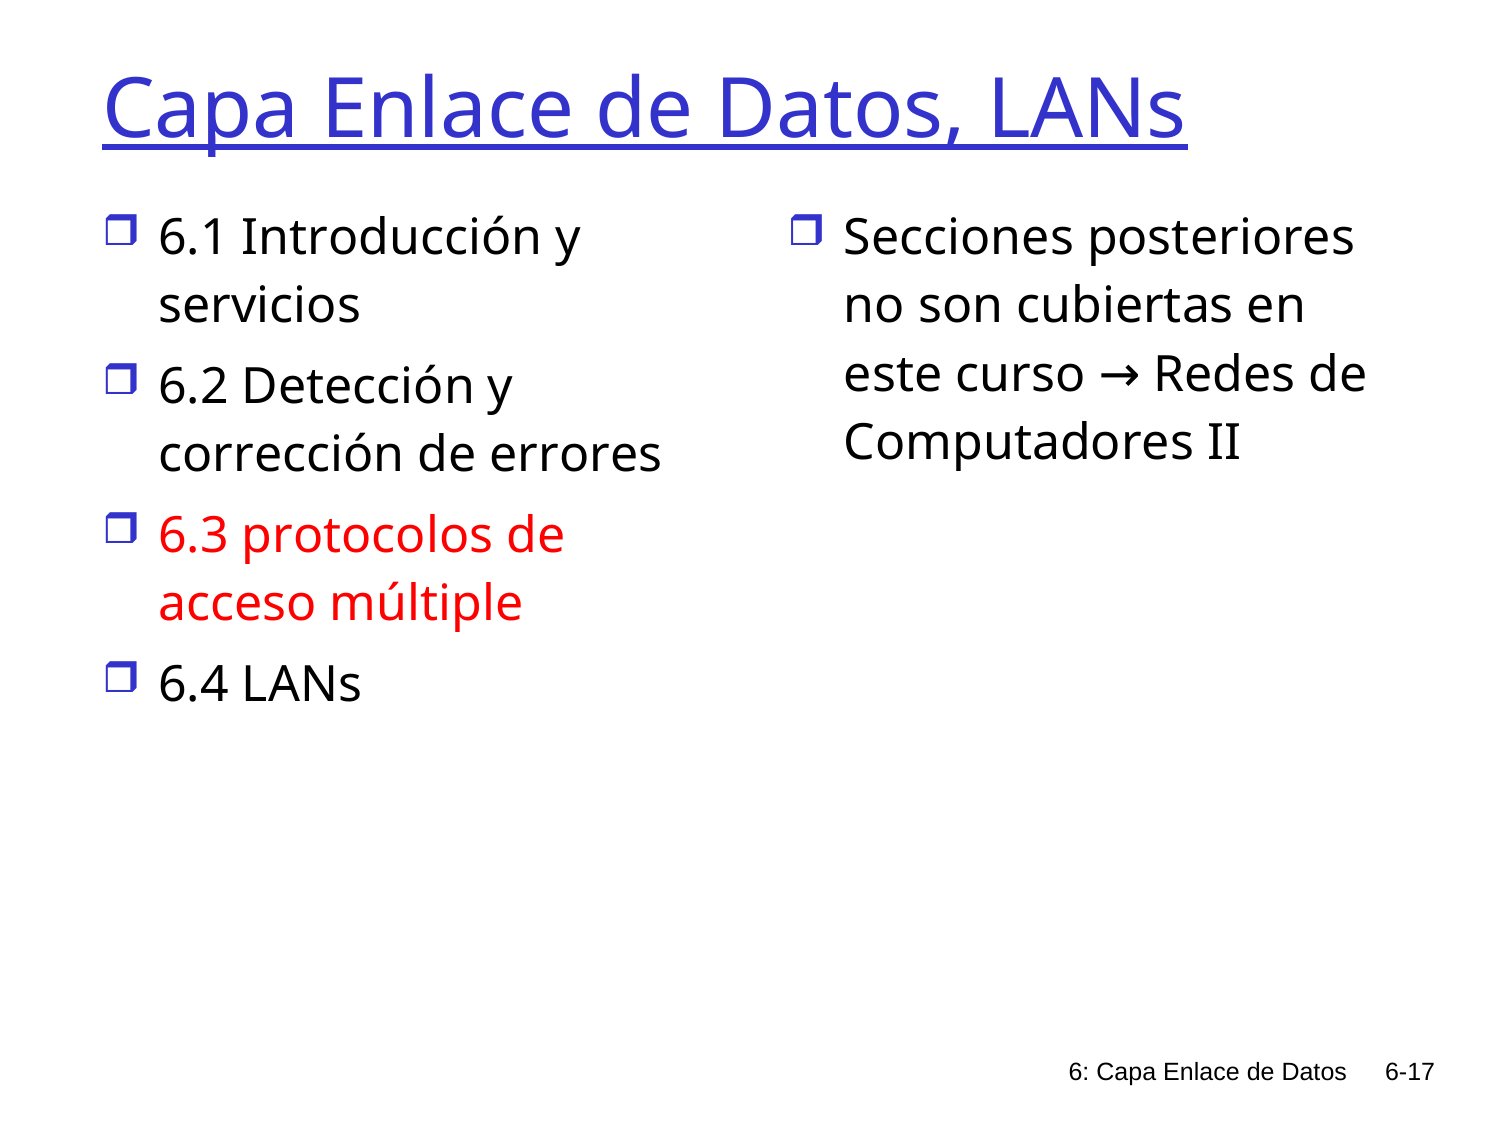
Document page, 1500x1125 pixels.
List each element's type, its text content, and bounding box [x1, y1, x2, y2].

list Secciones posteriores no son cubiertas en este curso → Redes de Computadores II [772, 193, 1426, 1035]
title Capa Enlace de Datos, LANs [87, 23, 1426, 188]
list 6.1 Introducción y servicios 6.2 Detección y corrección de errores 6.3 protocolos de acceso múltiple 6.4 LANs [87, 193, 741, 1035]
